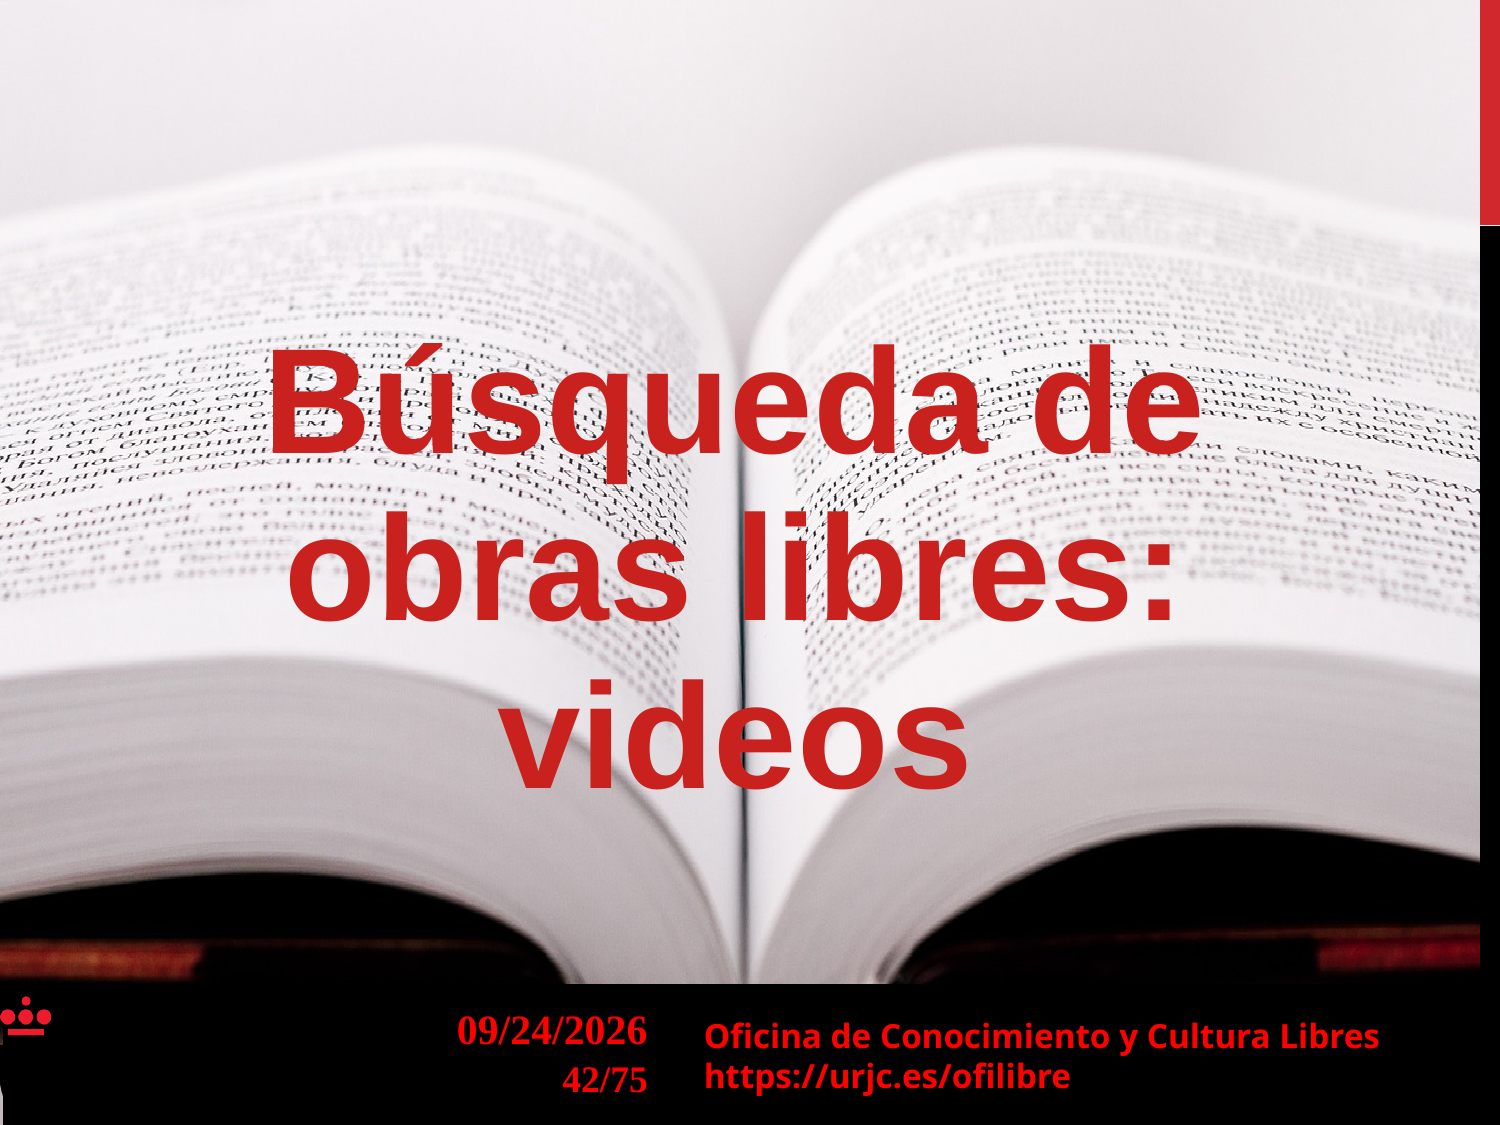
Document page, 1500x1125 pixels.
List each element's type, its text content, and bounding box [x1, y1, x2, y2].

title [75, 285, 1425, 661]
text_box Búsqueda de obras libres: videos [120, 310, 1351, 996]
picture [0, 0, 1500, 1014]
